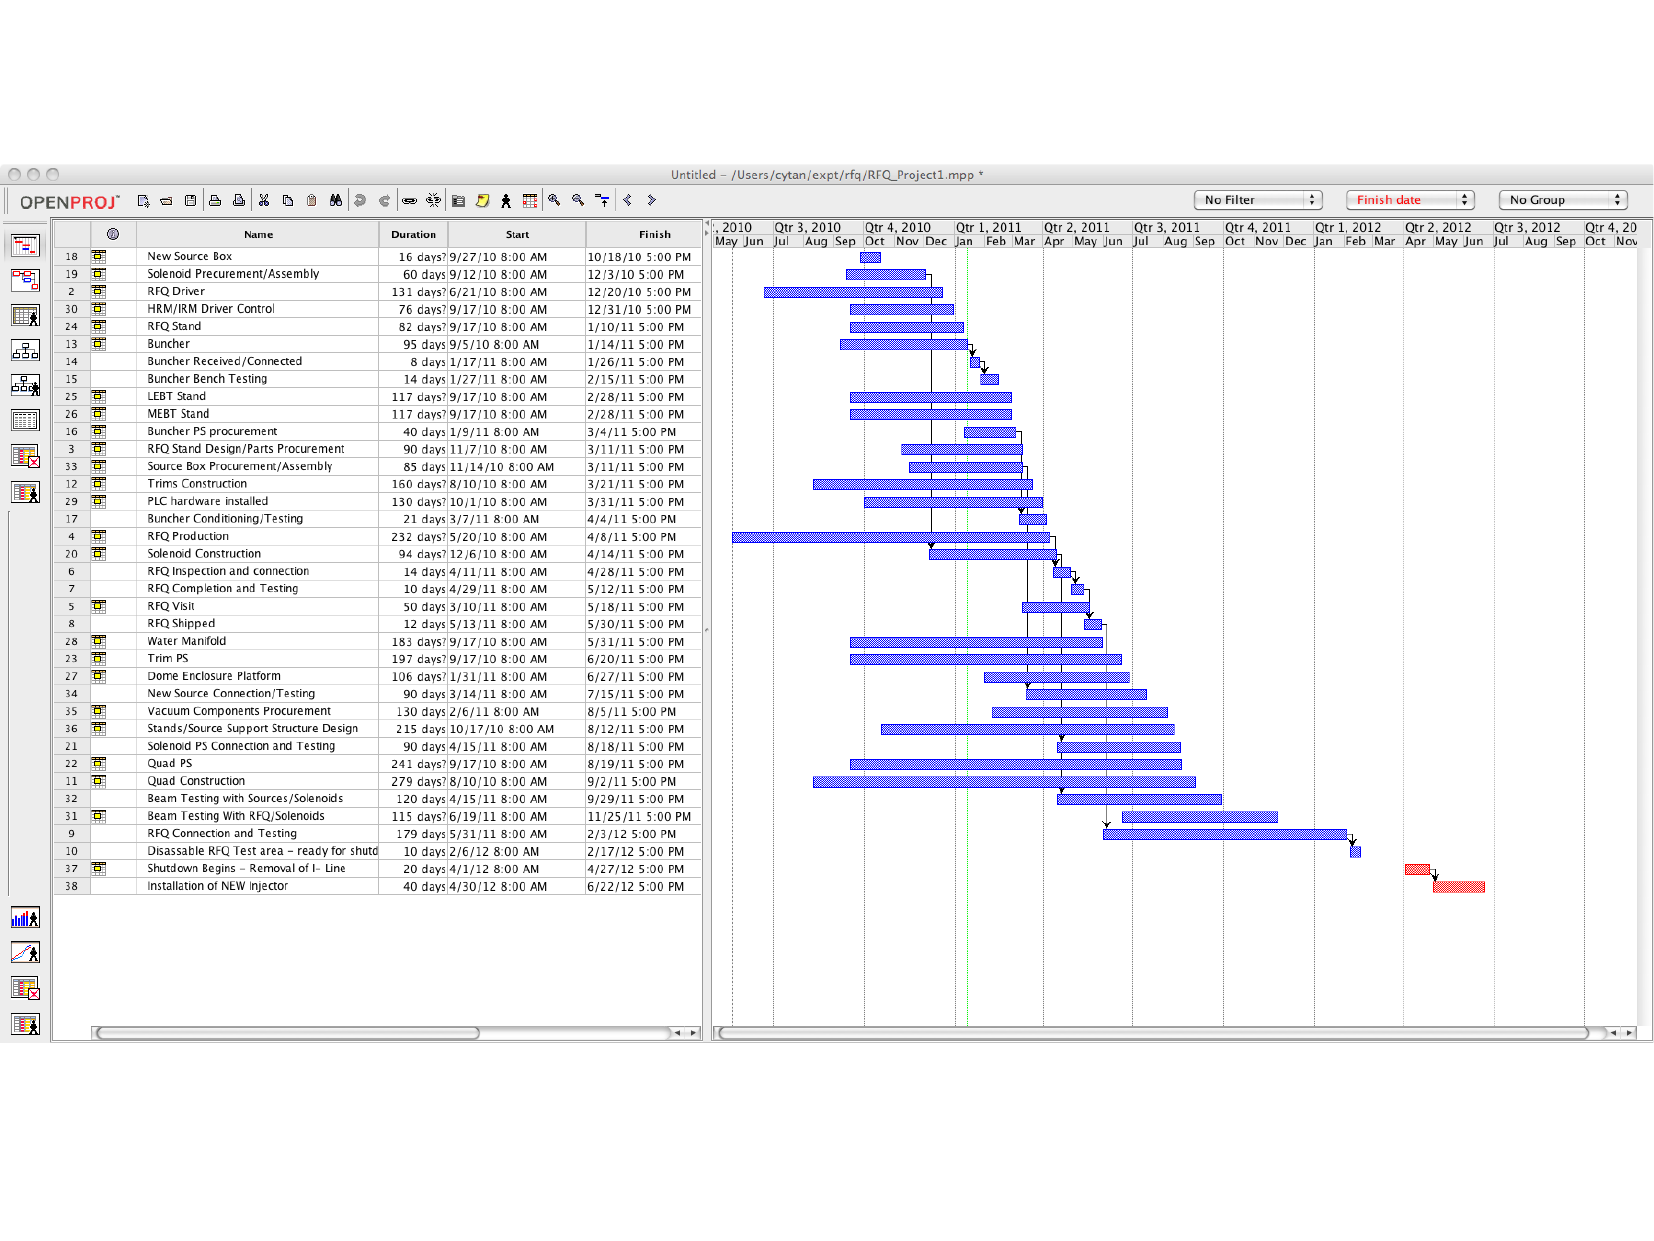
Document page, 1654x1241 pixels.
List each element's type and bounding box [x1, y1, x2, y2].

picture [0, 164, 1654, 1043]
